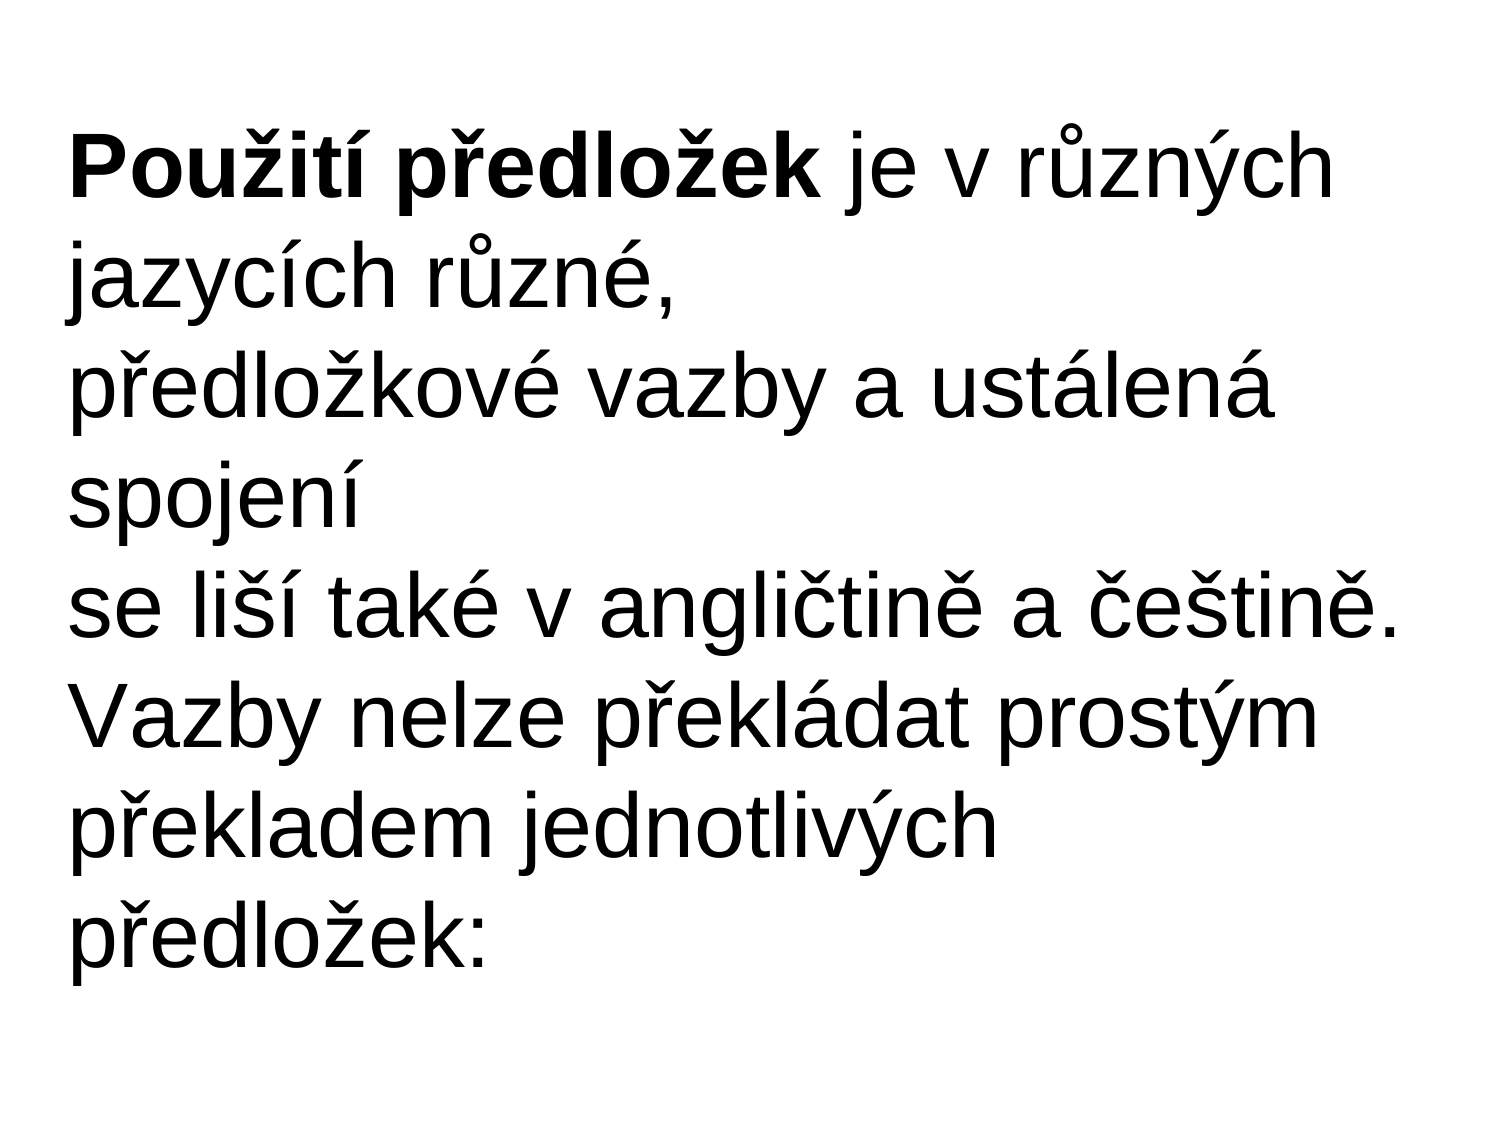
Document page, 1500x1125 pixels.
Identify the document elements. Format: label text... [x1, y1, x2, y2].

text_box Použití předložek je v různých jazycích různé, předložkové vazby a ustálená spojení se liší také v angličtině a češtině. Vazby nelze překládat prostým překladem jednotlivých předložek: [53, 98, 1423, 994]
